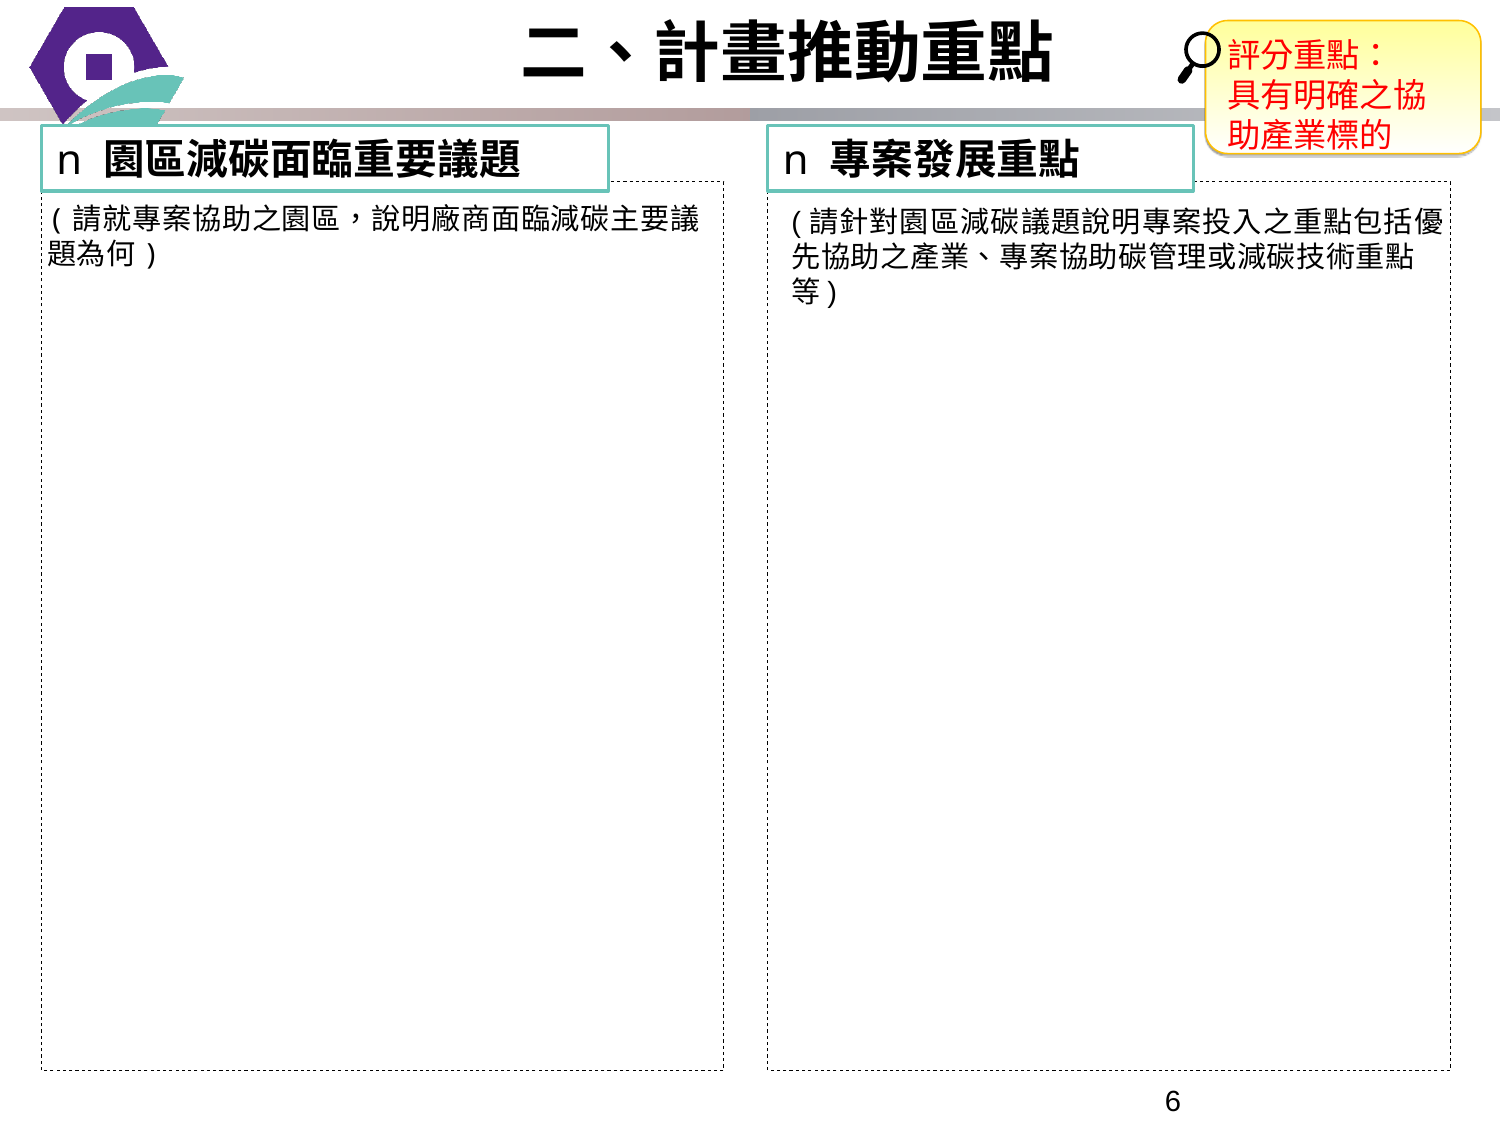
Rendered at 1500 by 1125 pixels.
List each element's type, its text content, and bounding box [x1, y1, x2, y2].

text_box 二、計畫推動重點 [0, 19, 1500, 97]
text_box 評分重點： 具有明確之協助產業標的 [1205, 20, 1481, 154]
text_box 二、計畫推動重點 [1029, 58, 1042, 72]
text_box (請針對園區減碳議題說明專案投入之重點包括優先協助之產業、專案協助碳管理或減碳技術重點等) [776, 196, 1459, 316]
picture [1163, 21, 1233, 91]
text_box (請就專案協助之園區，說明廠商面臨減碳主要議題為何) [33, 193, 715, 278]
text_box 園區減碳面臨重要議題 [41, 125, 609, 192]
text_box 專案發展重點 [767, 125, 1194, 192]
